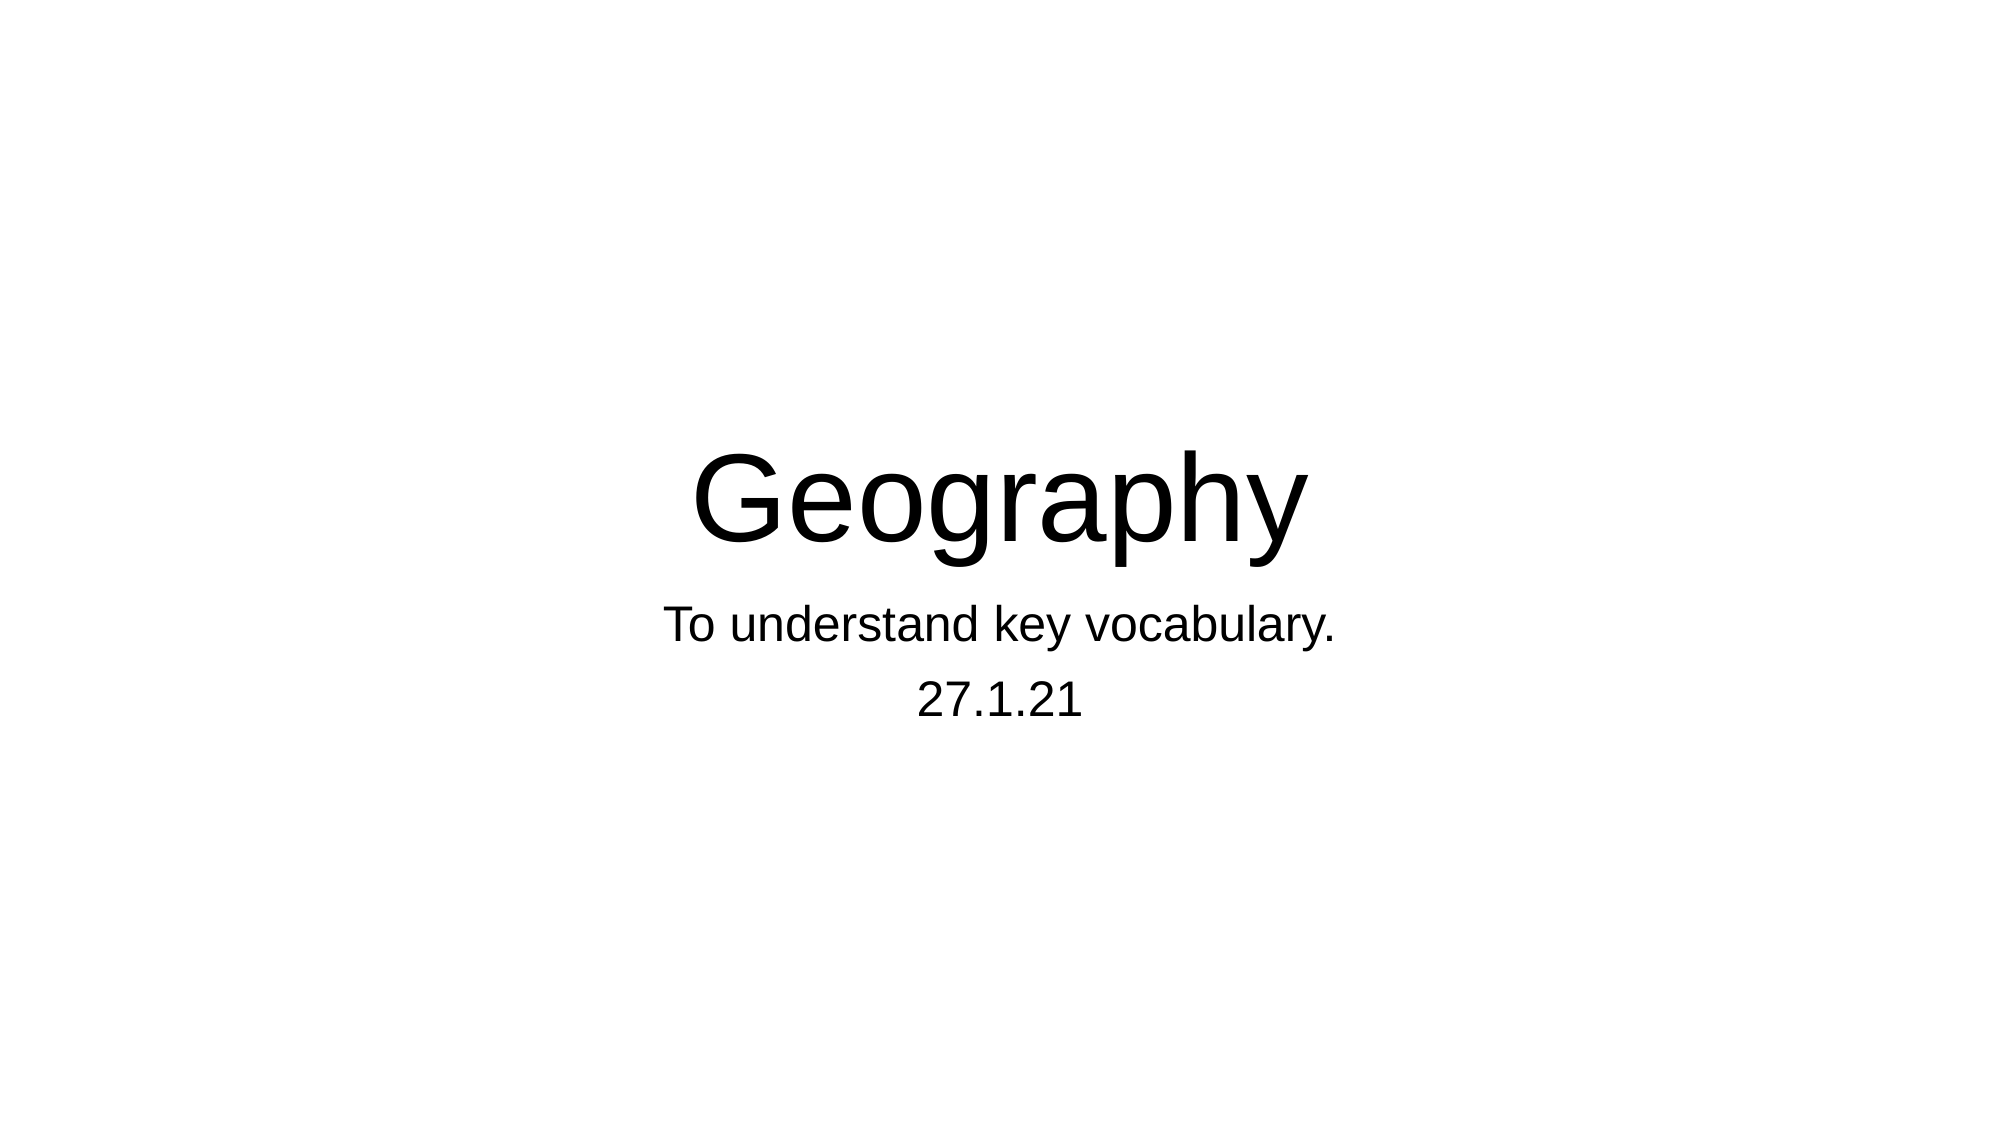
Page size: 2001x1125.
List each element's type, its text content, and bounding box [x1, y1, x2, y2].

subtitle To understand key vocabulary. 27.1.21 [249, 590, 1750, 863]
title Geography [249, 184, 1750, 576]
